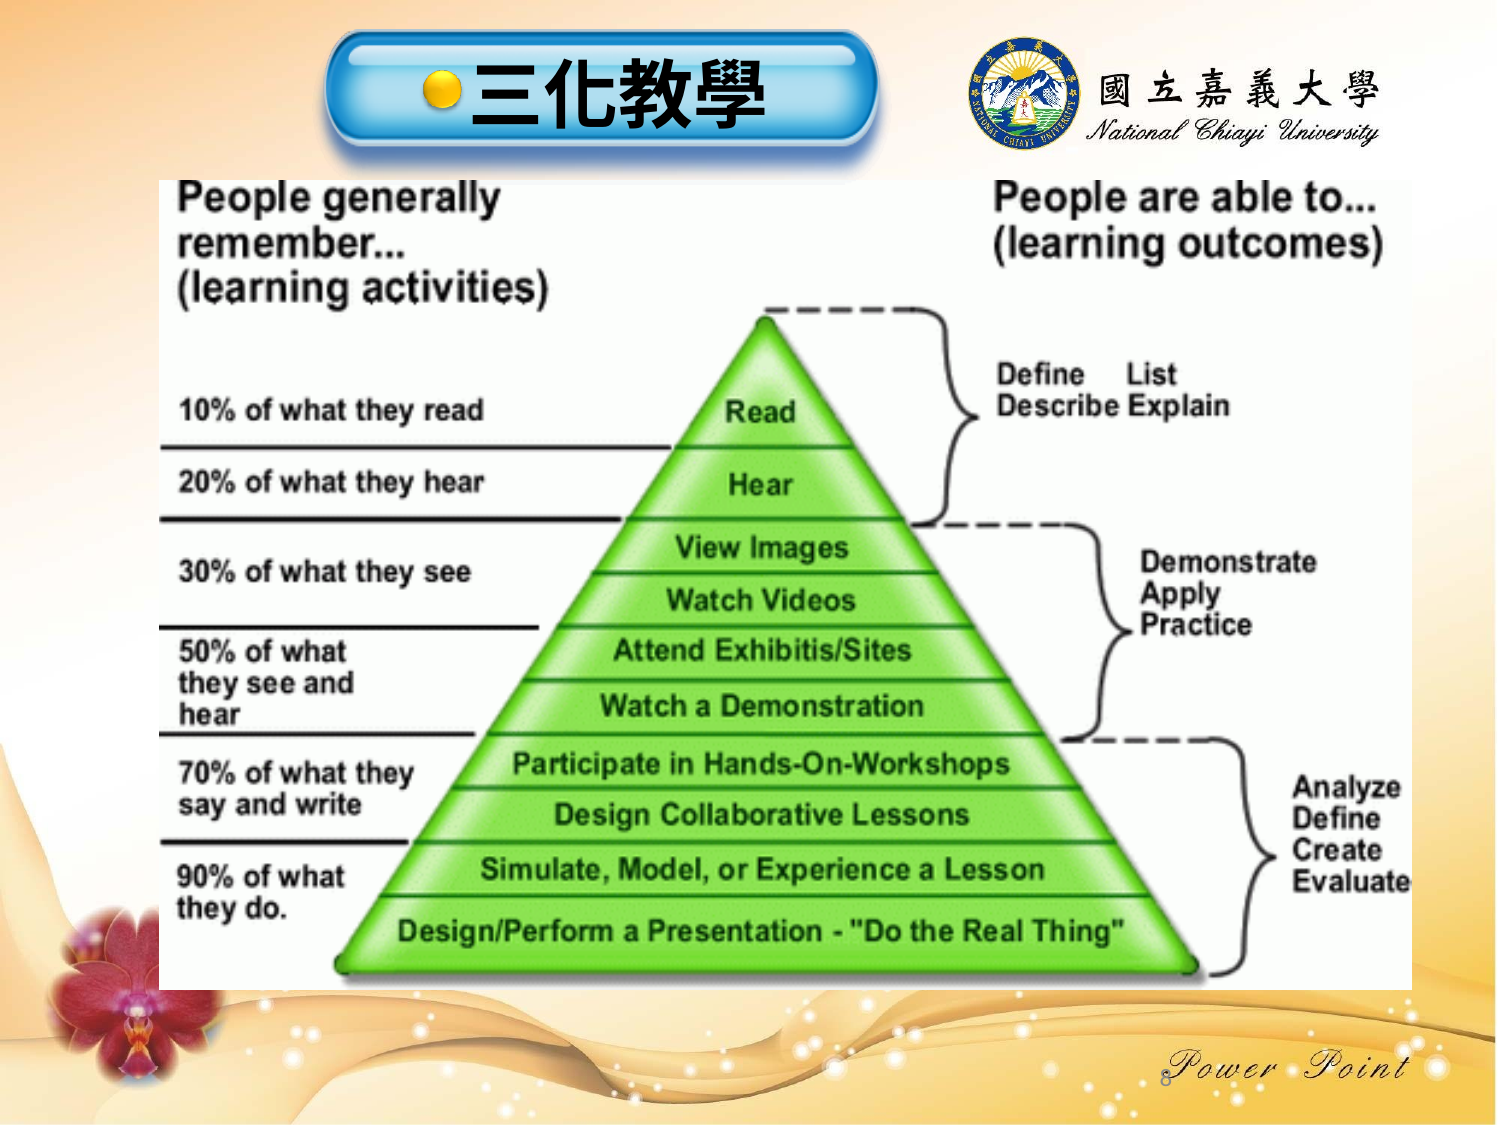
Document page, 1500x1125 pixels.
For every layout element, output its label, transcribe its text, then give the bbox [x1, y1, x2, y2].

text_box 三化教學 [395, 40, 789, 147]
picture [159, 29, 1412, 990]
text_box 8 [1144, 1046, 1495, 1107]
